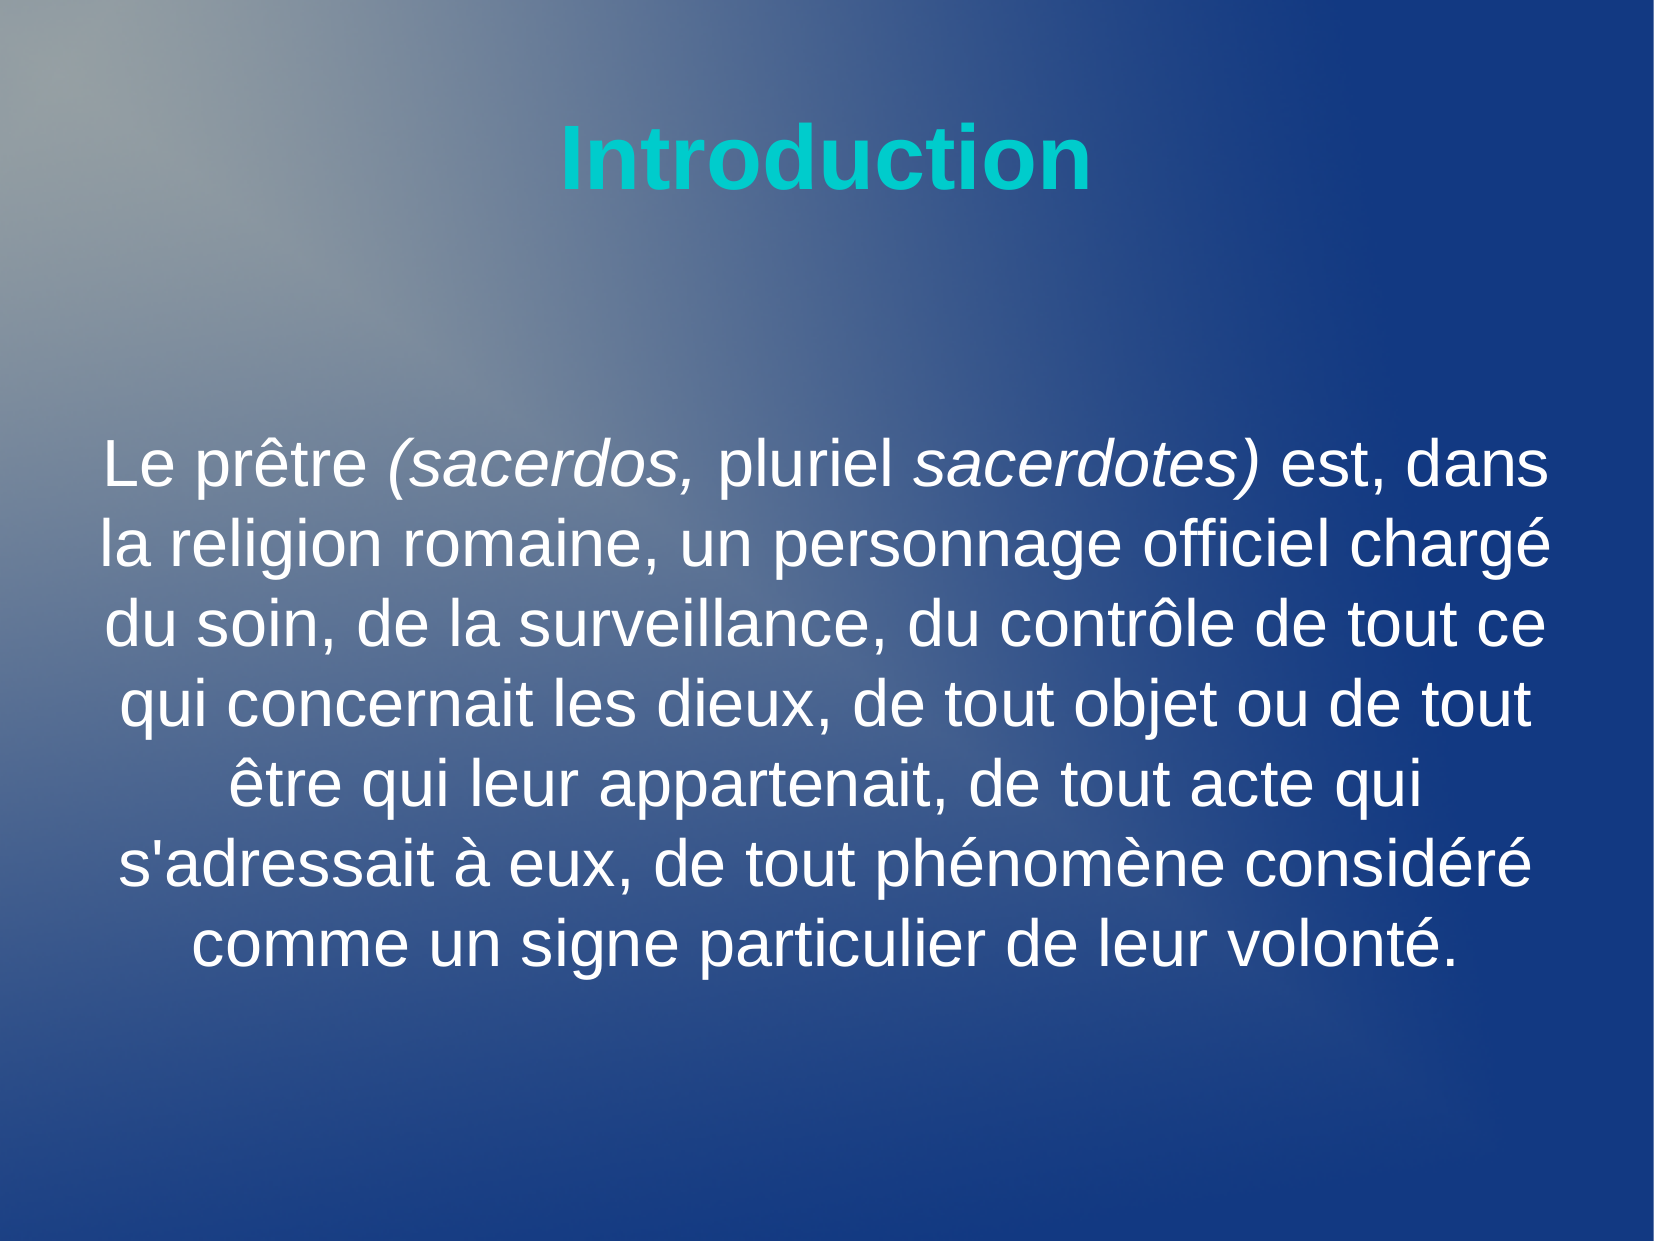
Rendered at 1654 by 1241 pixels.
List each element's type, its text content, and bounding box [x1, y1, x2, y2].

picture [0, 0, 1654, 1241]
title Introduction [82, 49, 1571, 257]
subtitle Le prêtre (sacerdos, pluriel sacerdotes) est, dans la religion romaine, un personnage officiel chargé du soin, de la surveillance, du contrôle de tout ce qui concernait les dieux, de tout objet ou de tout être qui leur appartenait, de tout acte qui s'adressait à eux, de tout phénomène considéré comme un signe particulier de leur volonté. [82, 399, 1571, 1000]
